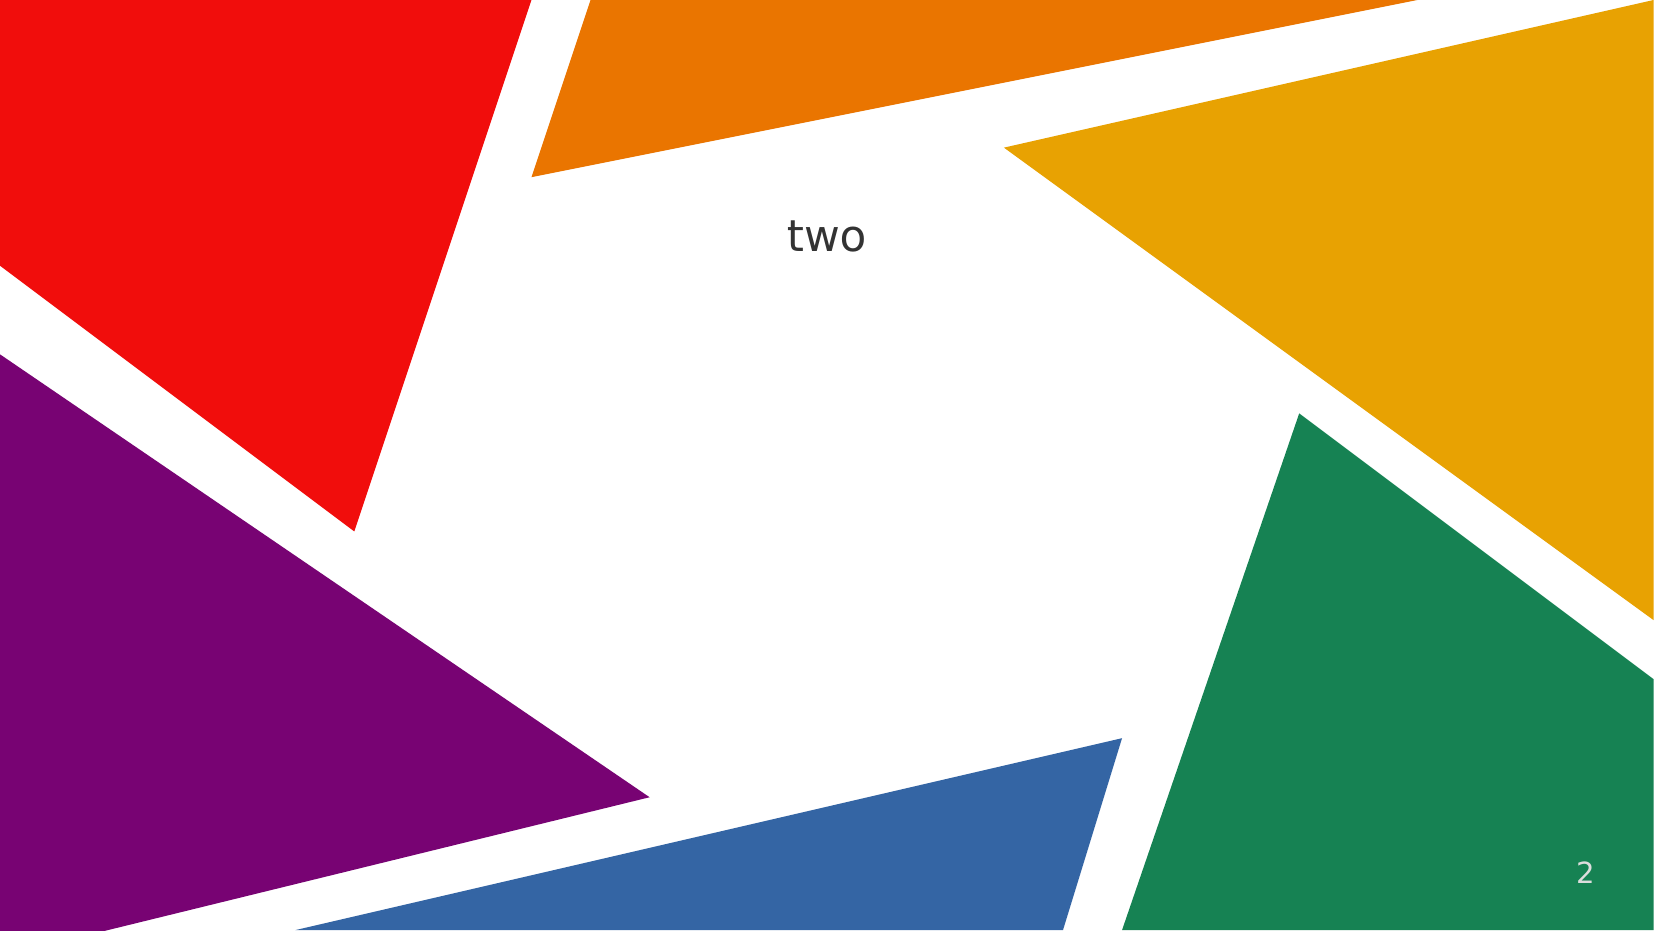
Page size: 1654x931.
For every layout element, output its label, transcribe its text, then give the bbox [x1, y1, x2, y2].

title two [472, 147, 1182, 325]
